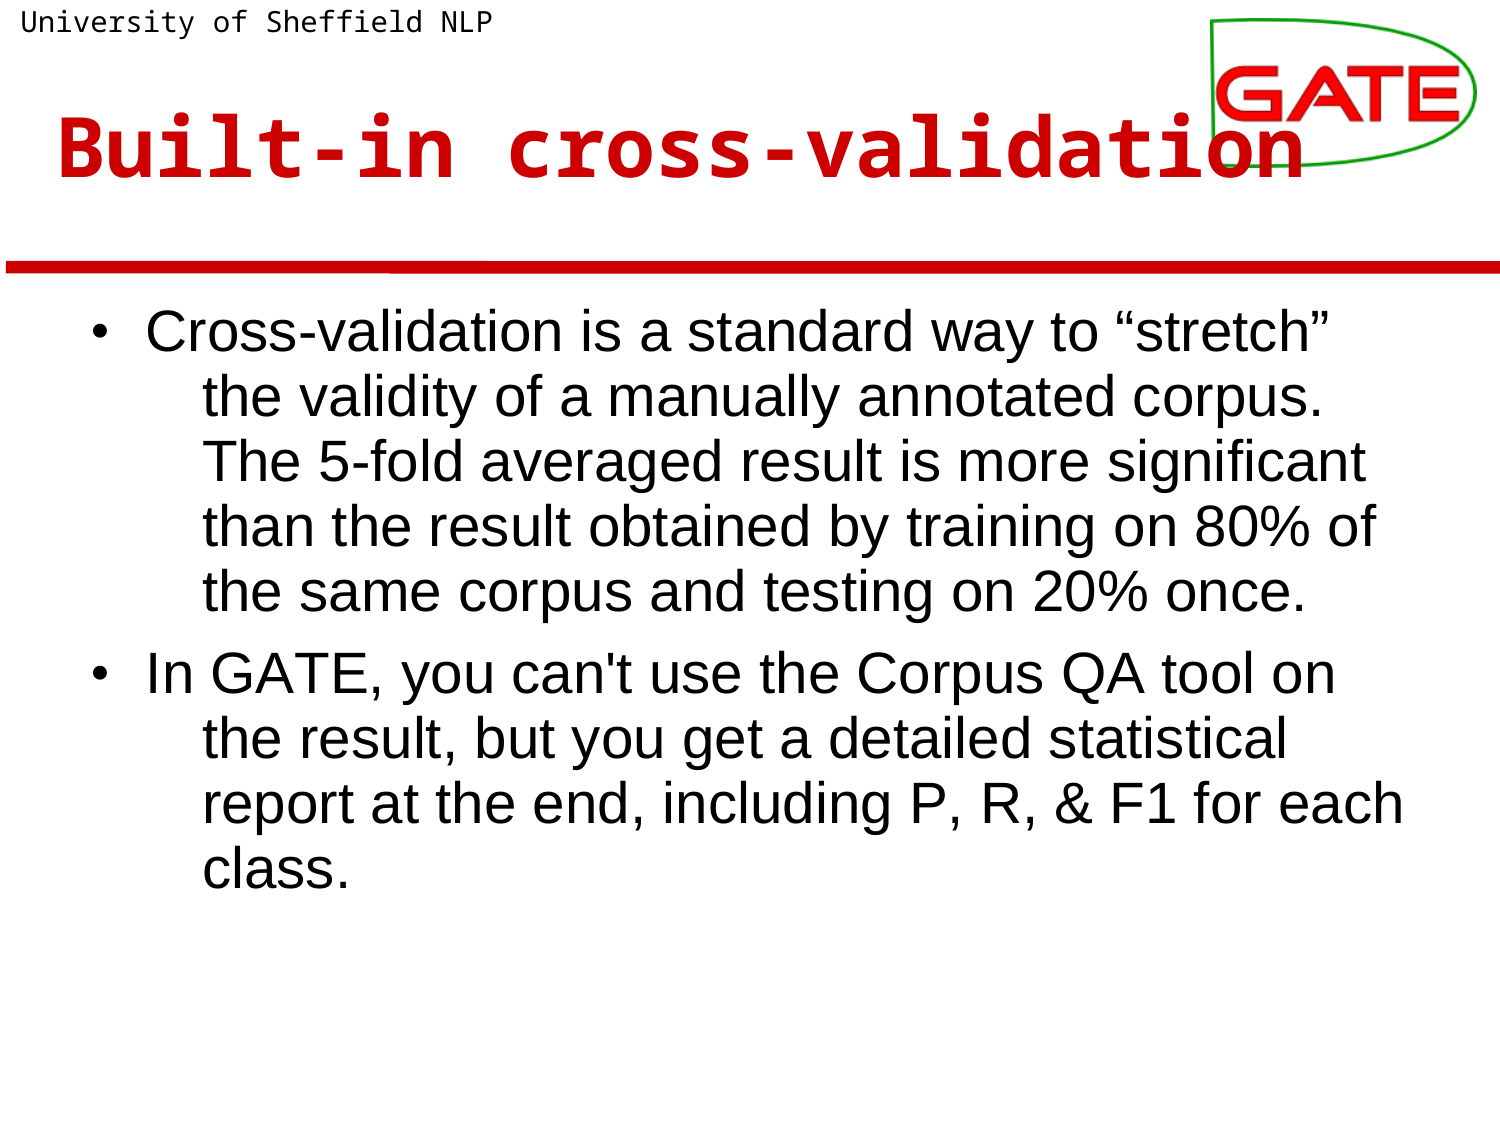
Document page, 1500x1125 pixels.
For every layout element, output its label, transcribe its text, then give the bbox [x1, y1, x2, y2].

picture [1210, 18, 1477, 168]
title Built-in cross-validation [41, 37, 1391, 254]
list Cross-validation is a standard way to “stretch” the validity of a manually annotated corpus. The 5-fold averaged result is more significant than the result obtained by training on 80% of the same corpus and testing on 20% once. In GATE, you can't use the Corpus QA tool on the result, but you get a detailed statistical report at the end, including P, R, & F1 for each class. [74, 290, 1425, 1034]
